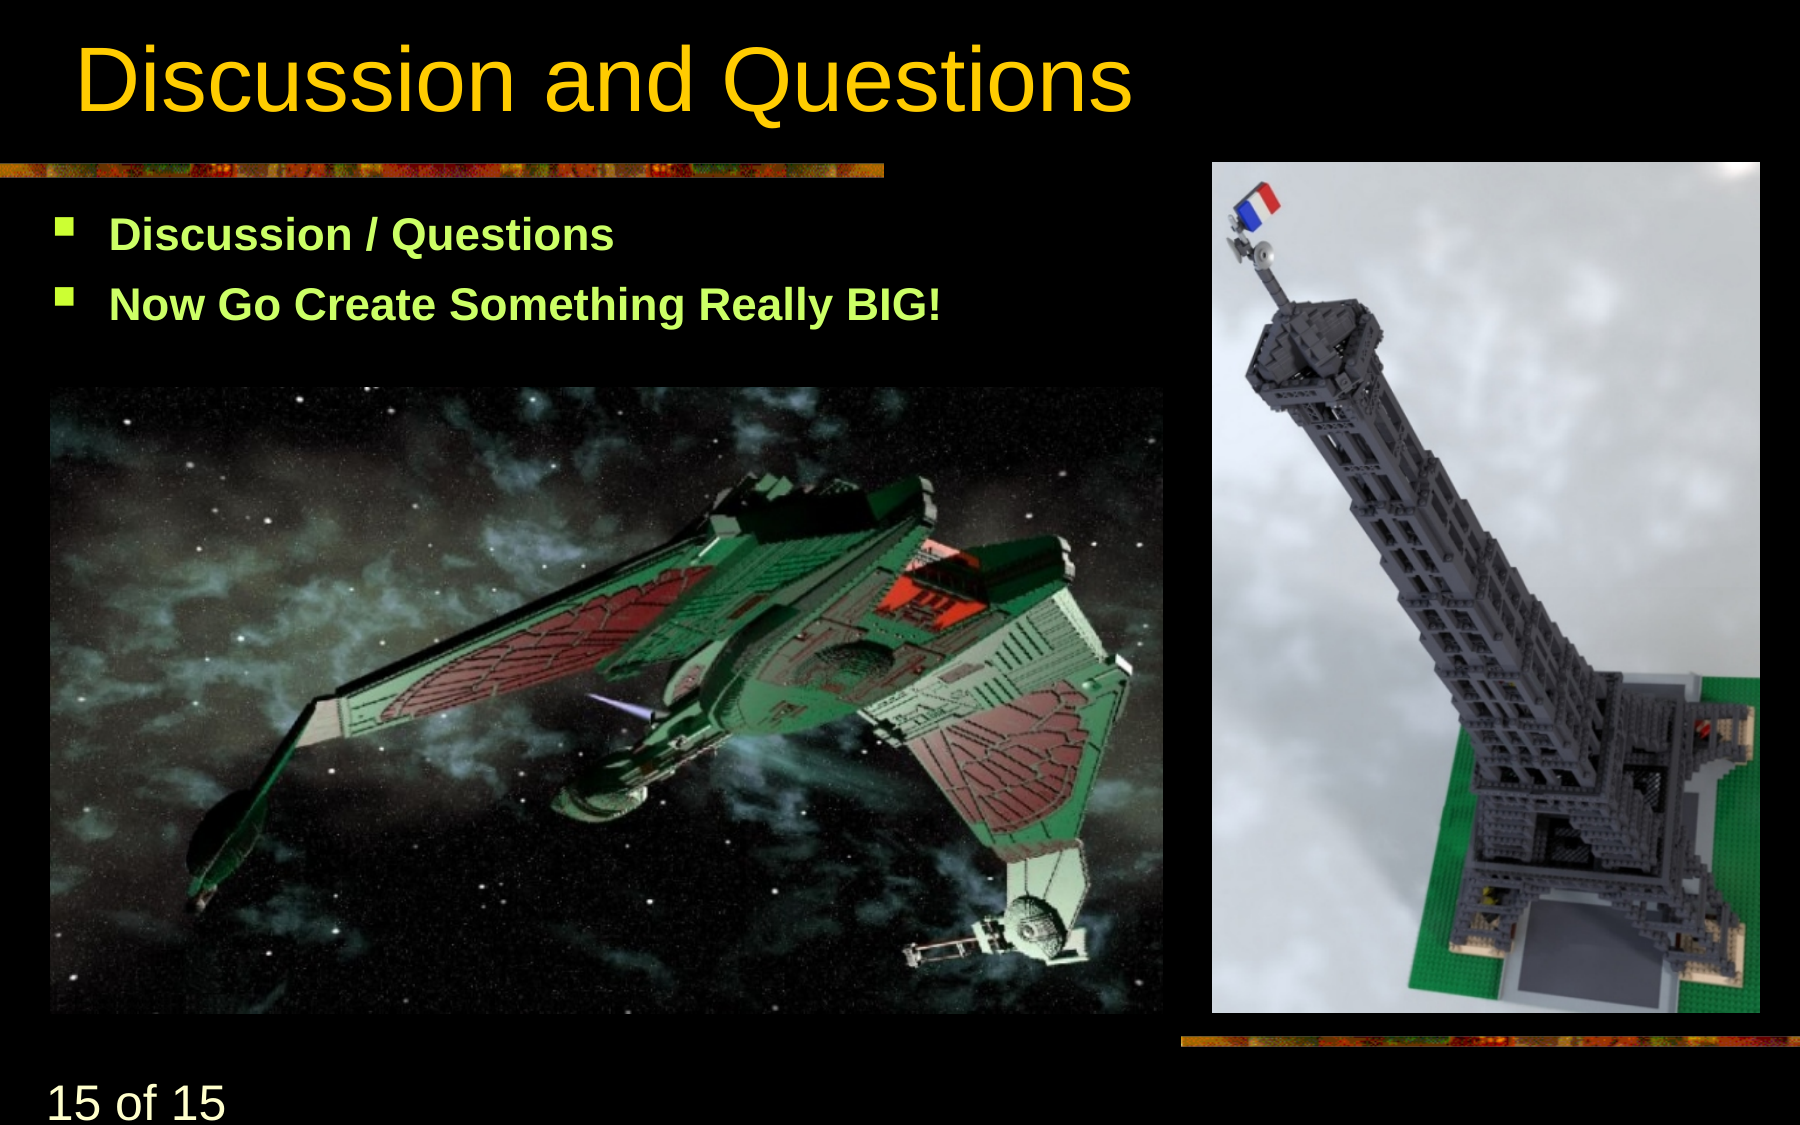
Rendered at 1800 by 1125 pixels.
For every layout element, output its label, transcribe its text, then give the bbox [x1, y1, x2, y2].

picture [50, 387, 1163, 1014]
picture [0, 162, 884, 182]
title Discussion and Questions [59, 12, 1761, 138]
picture [1181, 1035, 1800, 1050]
picture [1212, 162, 1760, 1013]
list Discussion / Questions Now Go Create Something Really BIG! [37, 212, 1163, 363]
